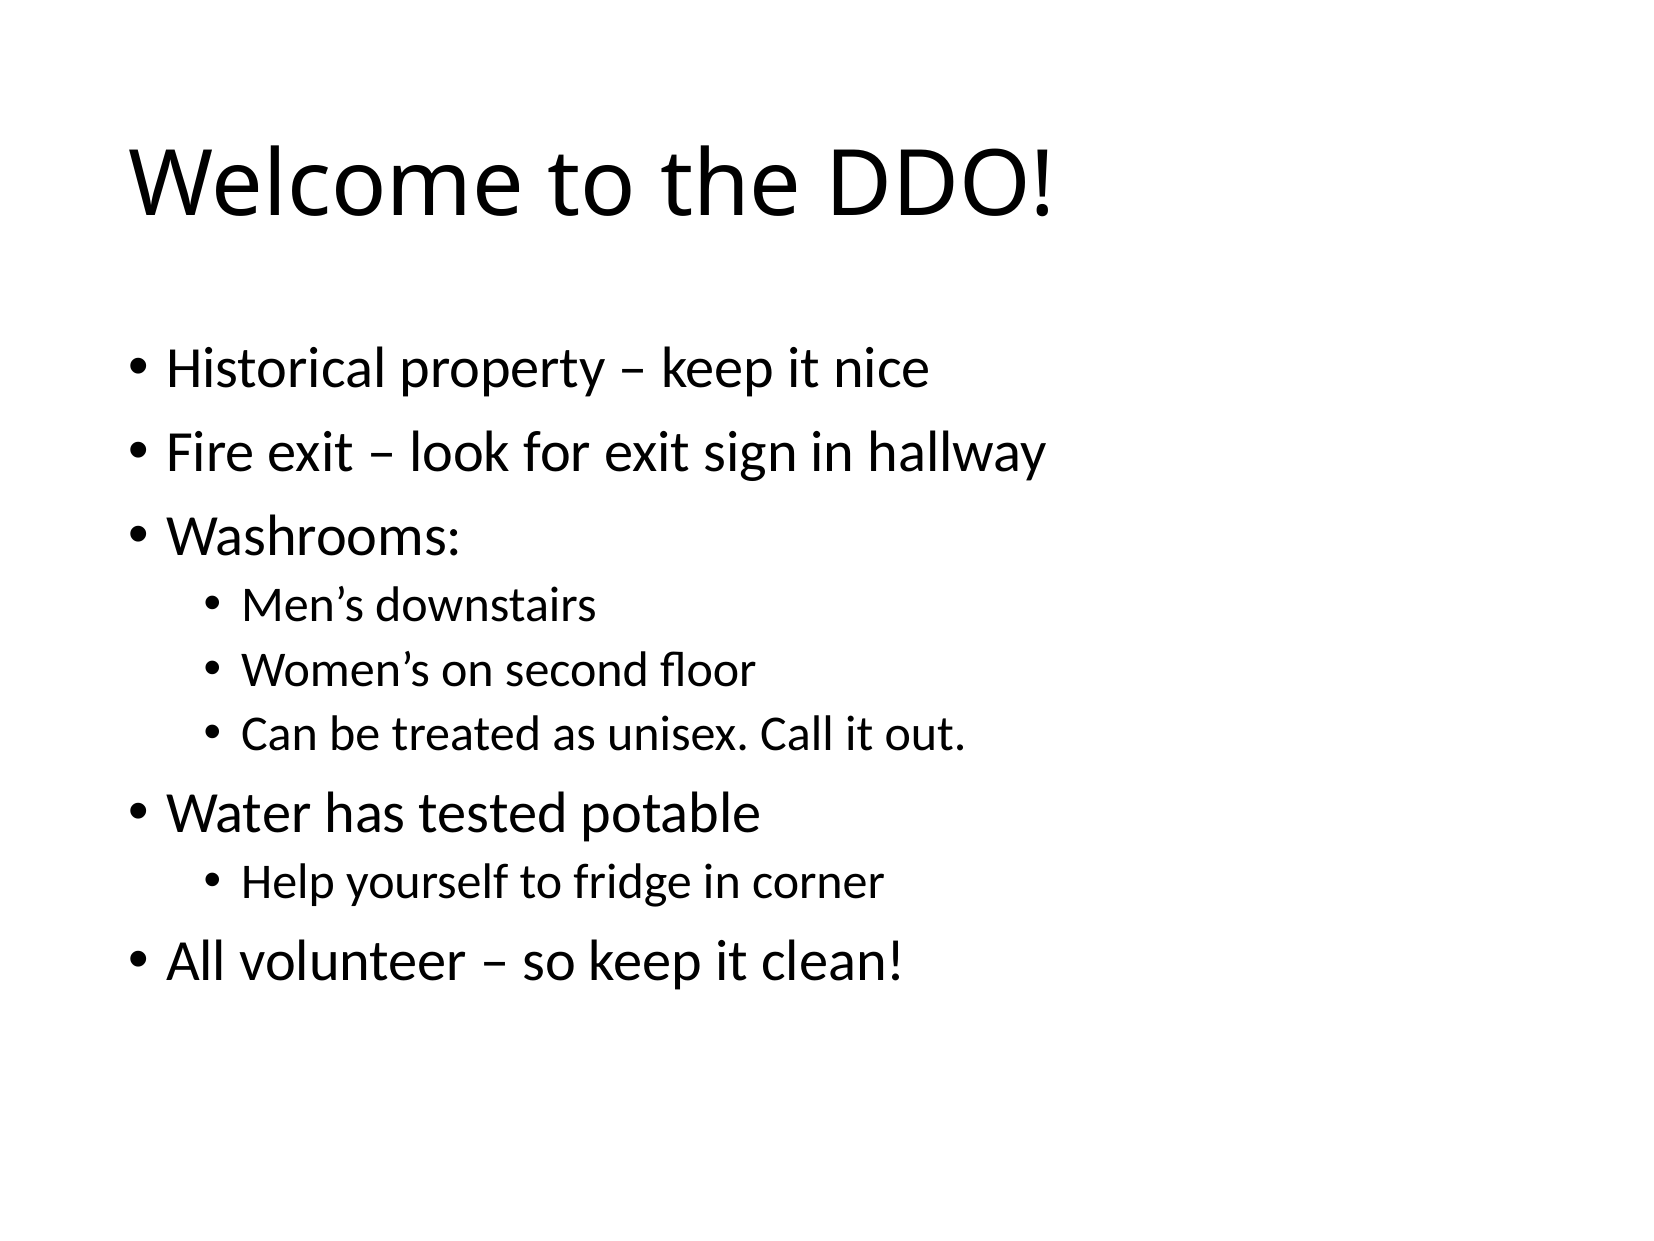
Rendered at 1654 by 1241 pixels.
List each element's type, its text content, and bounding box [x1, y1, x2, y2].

title Welcome to the DDO! [113, 65, 1540, 306]
list Historical property – keep it nice Fire exit – look for exit sign in hallway Washrooms: Men’s downstairs Women’s on second floor Can be treated as unisex. Call it out. Water has tested potable Help yourself to fridge in corner All volunteer – so keep it clean! [113, 330, 1540, 1117]
